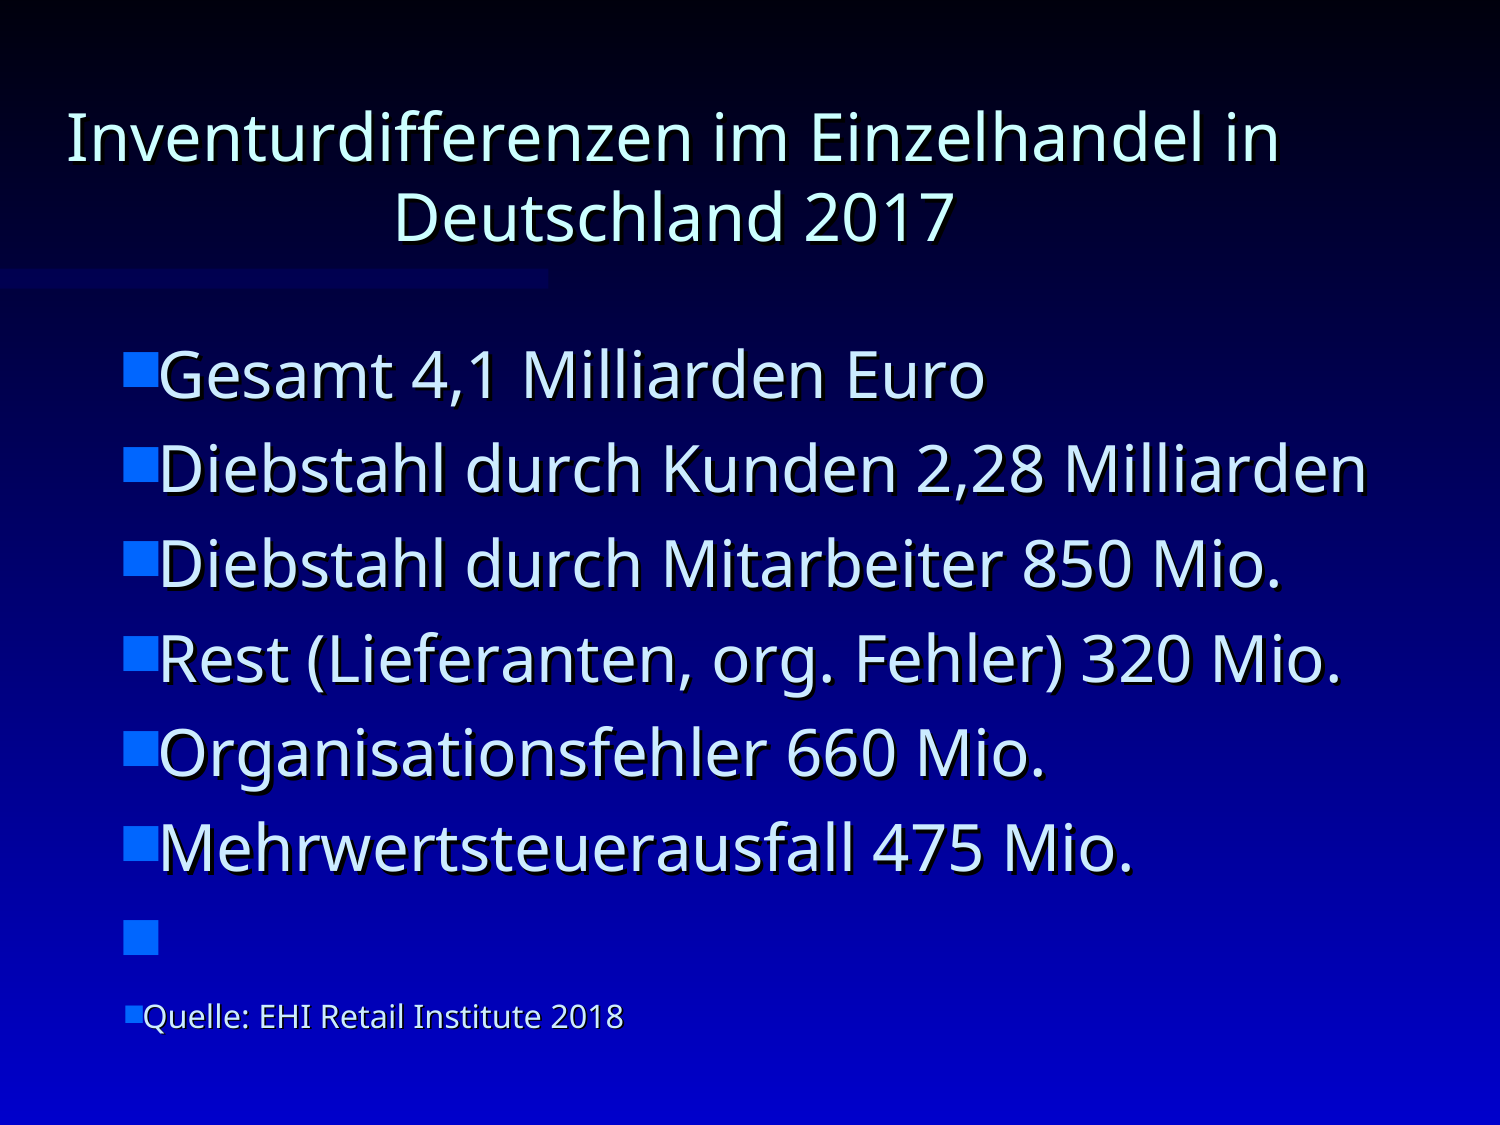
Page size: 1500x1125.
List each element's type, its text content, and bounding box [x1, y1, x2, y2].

title Inventurdifferenzen im Einzelhandel in Deutschland 2017 [37, 27, 1313, 263]
list Gesamt 4,1 Milliarden Euro Diebstahl durch Kunden 2,28 Milliarden Diebstahl durch Mitarbeiter 850 Mio. Rest (Lieferanten, org. Fehler) 320 Mio. Organisationsfehler 660 Mio. Mehrwertsteuerausfall 475 Mio. Quelle: EHI Retail Institute 2018 [112, 324, 1388, 1097]
